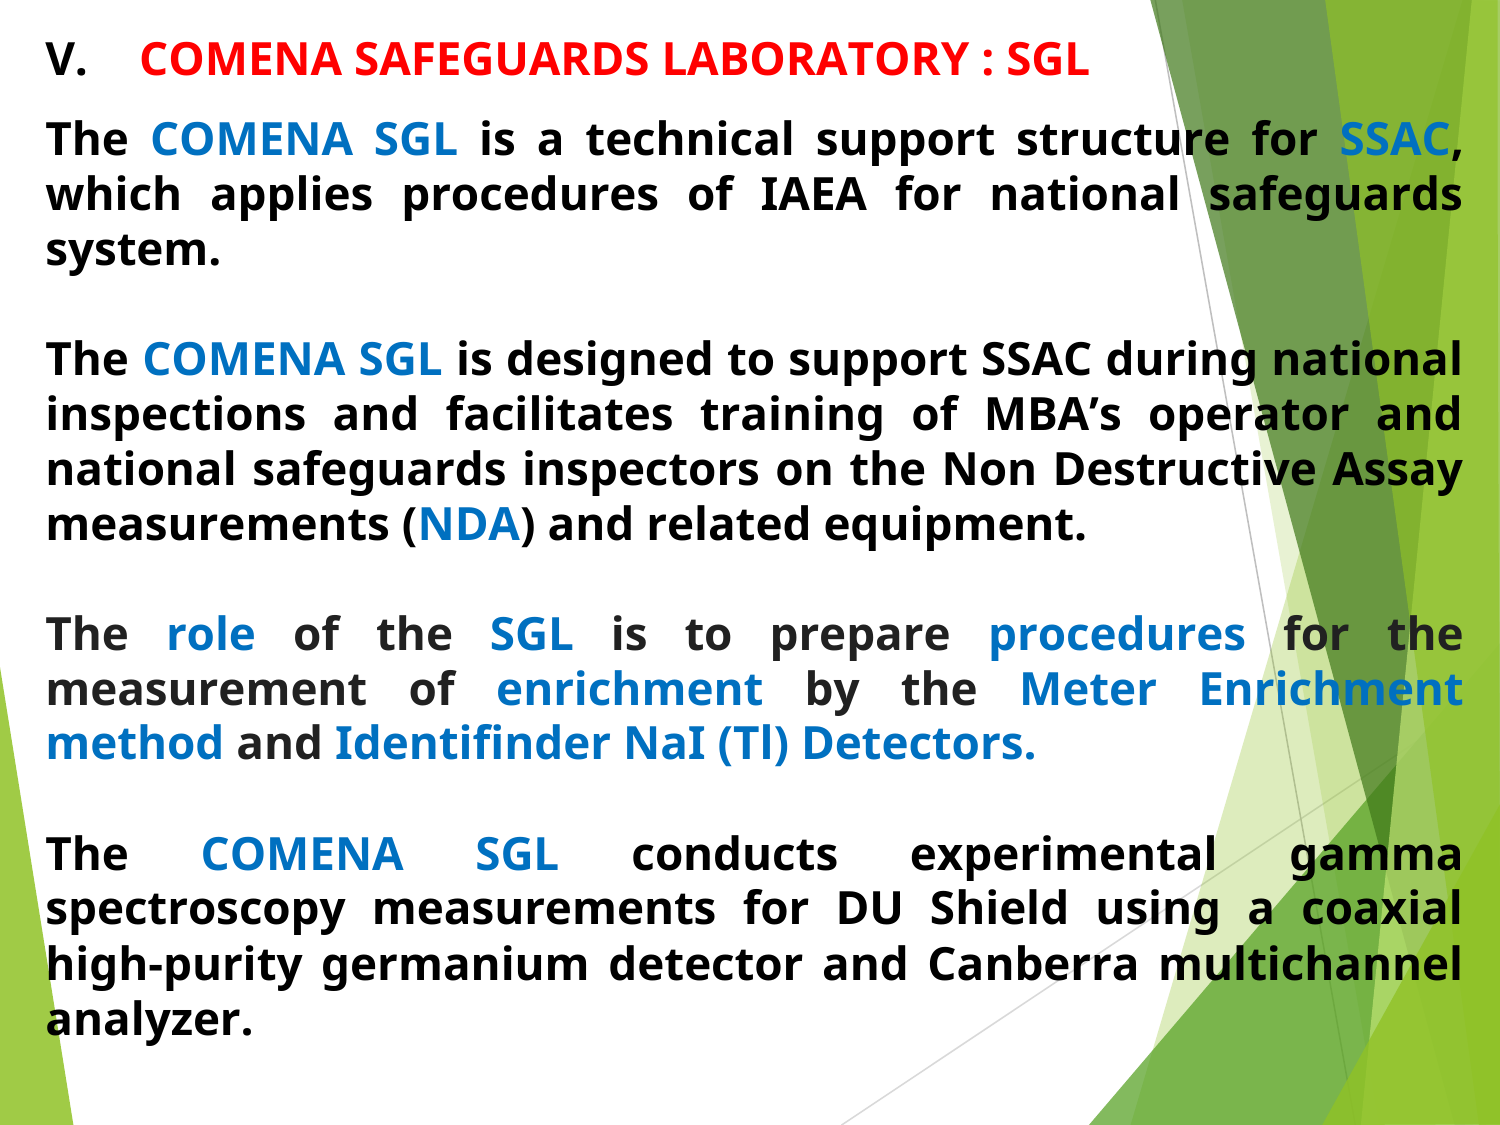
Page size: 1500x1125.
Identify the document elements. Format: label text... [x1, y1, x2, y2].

text_box COMENA SAFEGUARDS LABORATORY : SGL The COMENA SGL is a technical support structure for SSAC, which applies procedures of IAEA for national safeguards system. The COMENA SGL is designed to support SSAC during national inspections and facilitates training of MBA’s operator and national safeguards inspectors on the Non Destructive Assay measurements (NDA) and related equipment. The role of the SGL is to prepare procedures for the measurement of enrichment by the Meter Enrichment method and Identifinder NaI (Tl) Detectors. The COMENA SGL conducts experimental gamma spectroscopy measurements for DU Shield using a coaxial high-purity germanium detector and Canberra multichannel analyzer. [30, 22, 1480, 1052]
